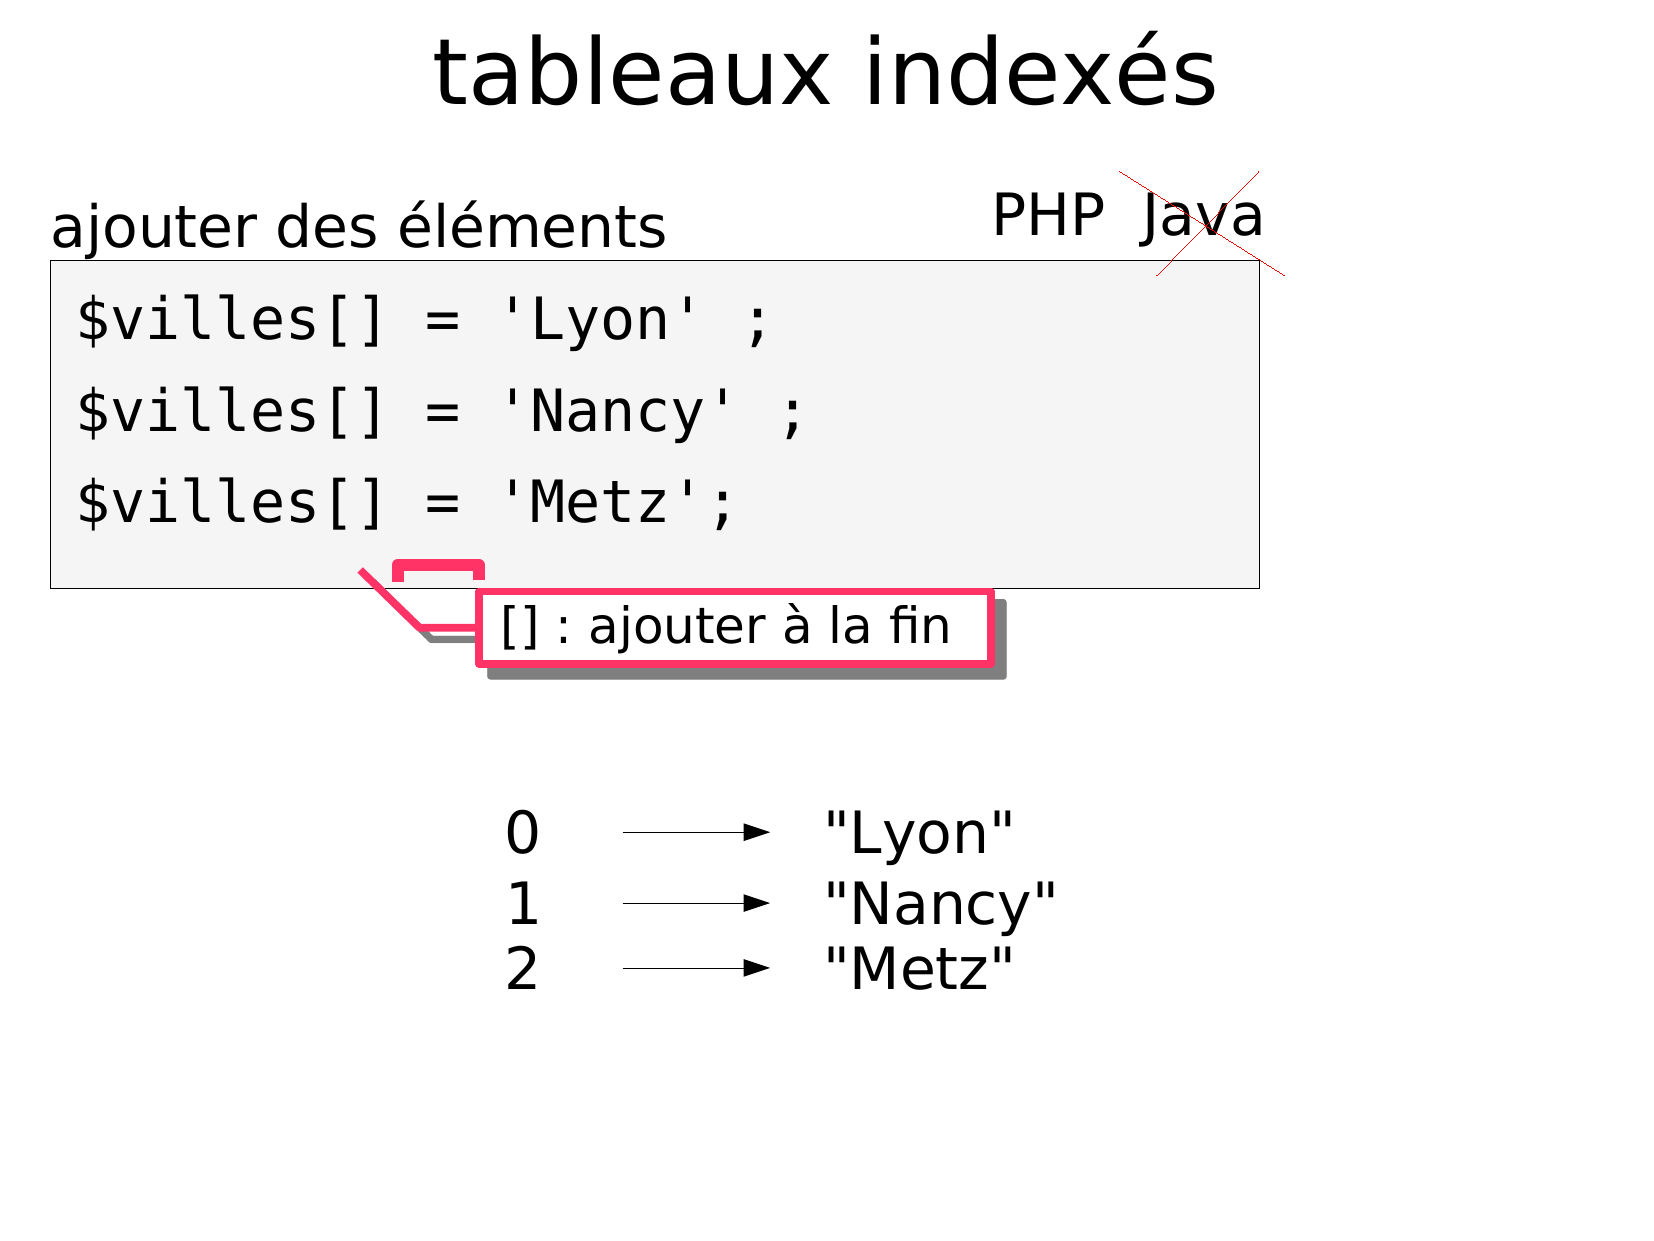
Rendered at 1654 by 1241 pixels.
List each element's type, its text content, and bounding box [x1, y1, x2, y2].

text_box PHP Java [991, 181, 1239, 250]
text_box ajouter des éléments [50, 193, 606, 261]
text_box $villes[] = 'Lyon' ; $villes[] = 'Nancy' ; $villes[] = 'Metz'; [75, 286, 811, 537]
text_box "Metz" [823, 939, 997, 1004]
text_box "Nancy" [823, 870, 1036, 939]
text_box [] : ajouter à la fin [478, 591, 992, 665]
title tableaux indexés [0, 11, 1654, 134]
text_box 2 [504, 935, 539, 1003]
text_box 0 [505, 799, 539, 868]
text_box 1 [505, 870, 539, 939]
text_box "Lyon" [823, 799, 997, 868]
text_box [50, 260, 1260, 589]
